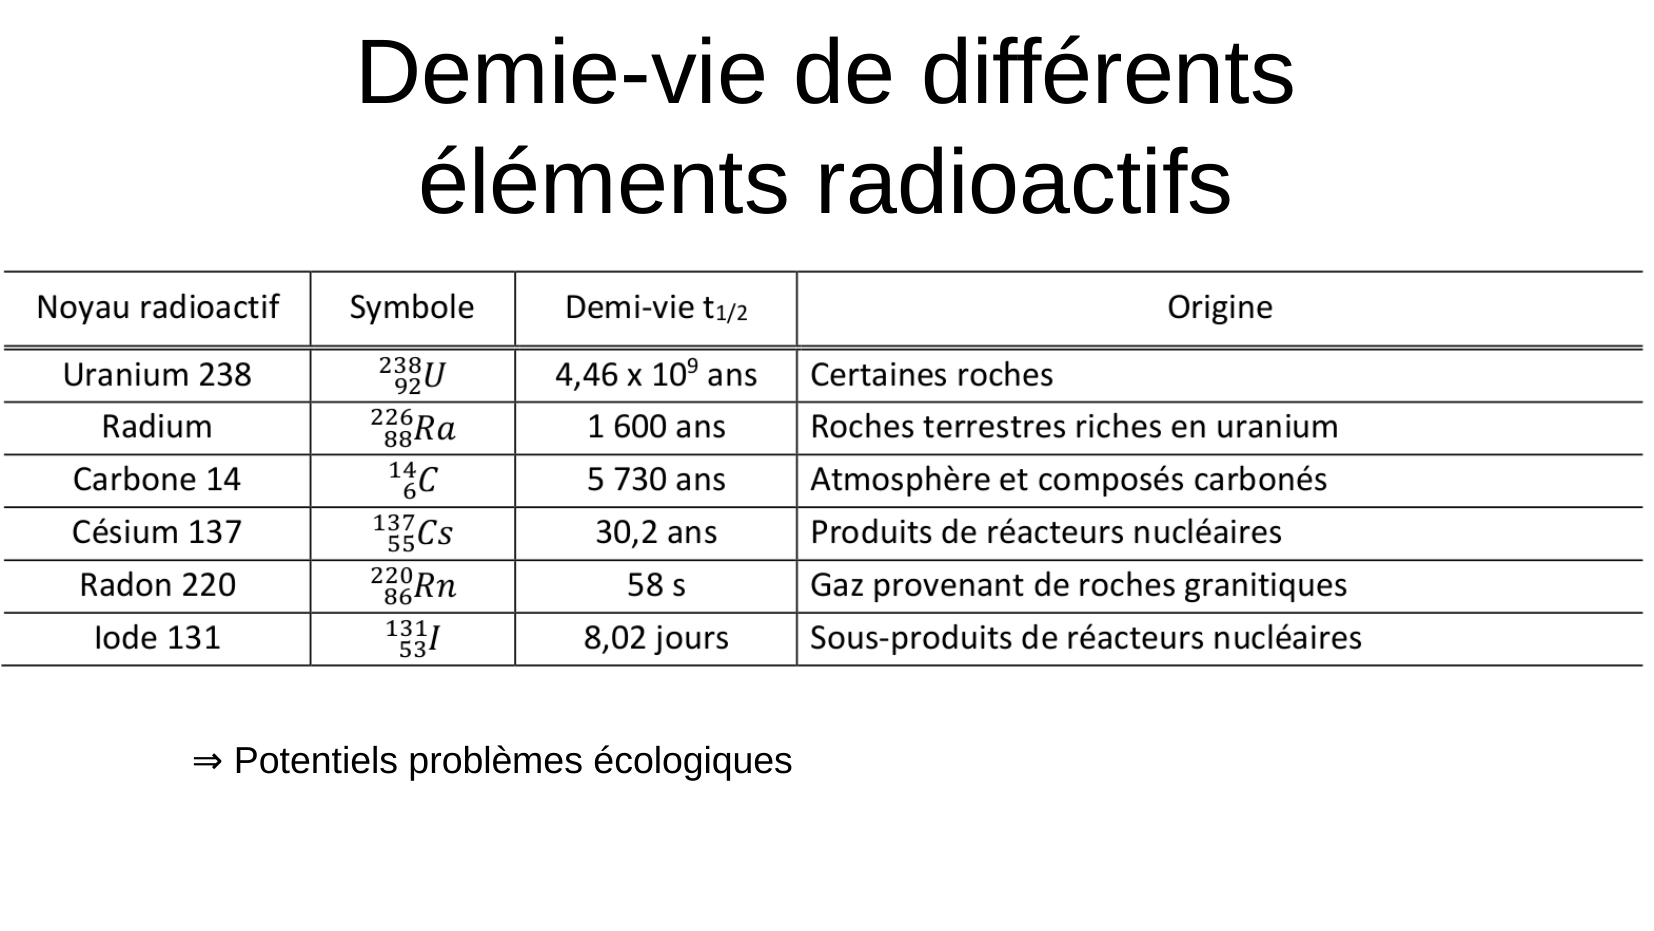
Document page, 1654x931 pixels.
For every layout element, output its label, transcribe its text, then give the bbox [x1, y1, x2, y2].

text_box ⇒ Potentiels problèmes écologiques [177, 732, 804, 790]
picture [0, 261, 1654, 674]
title Demie-vie de différents éléments radioactifs [82, 12, 1571, 218]
